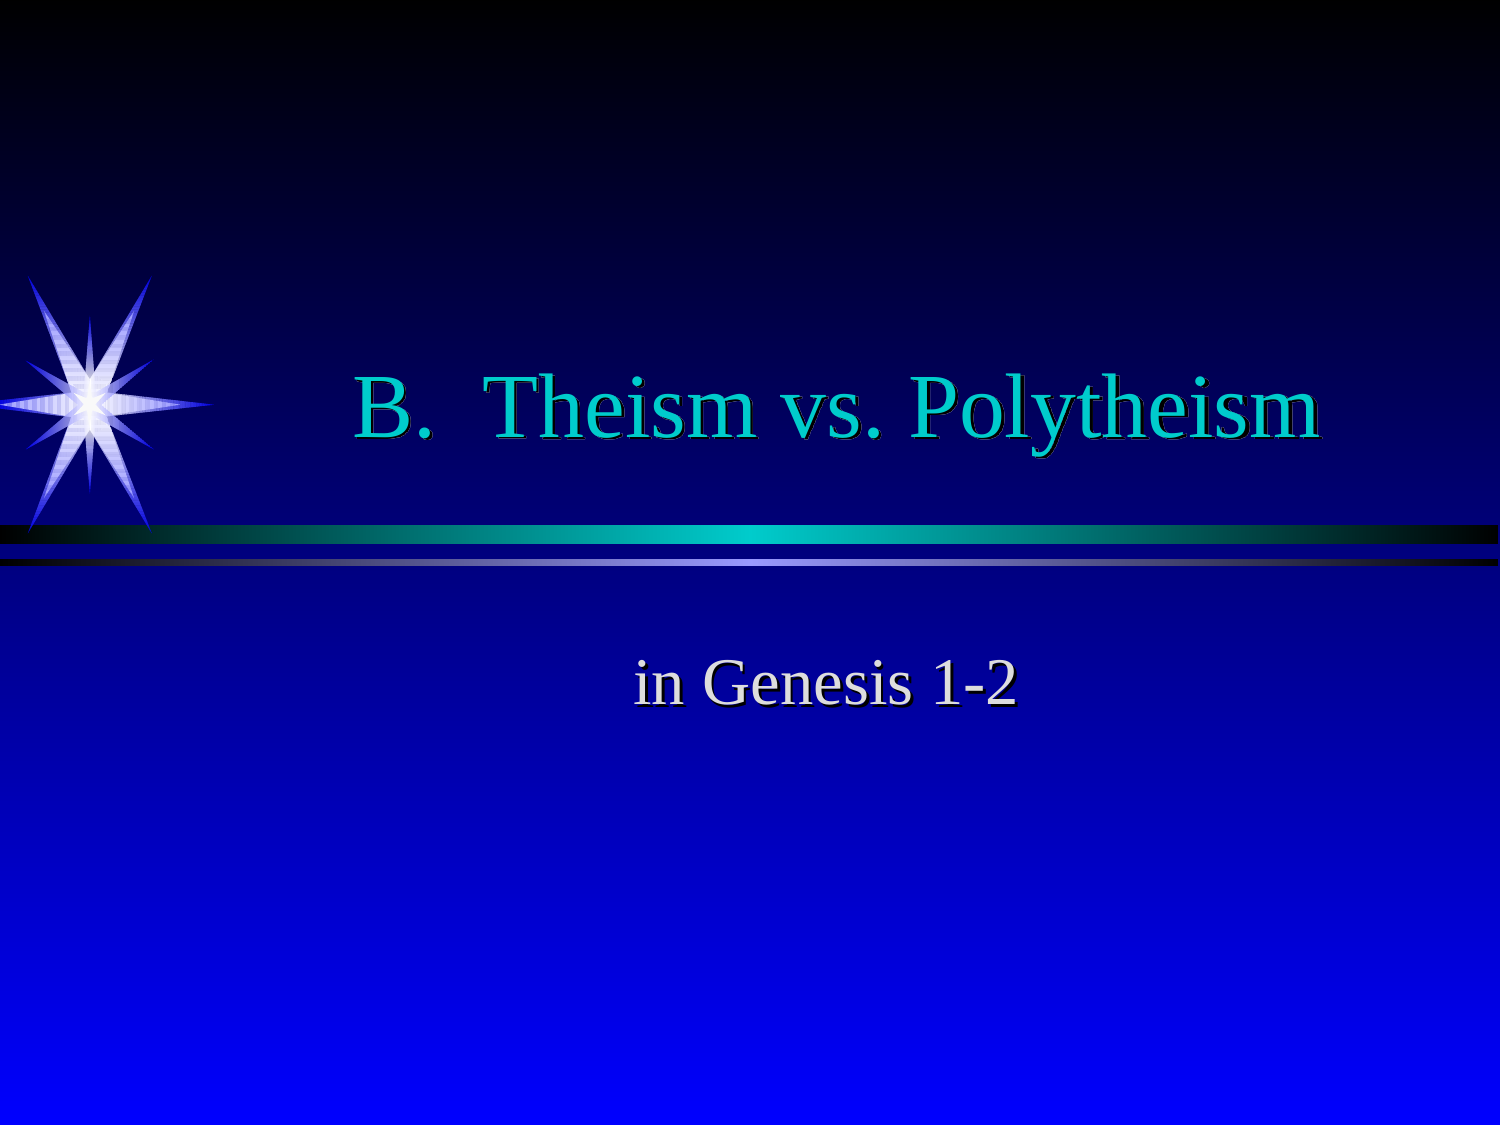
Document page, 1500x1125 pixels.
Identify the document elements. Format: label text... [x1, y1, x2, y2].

subtitle in Genesis 1-2 [301, 637, 1352, 926]
title B. Theism vs. Polytheism [200, 312, 1476, 501]
